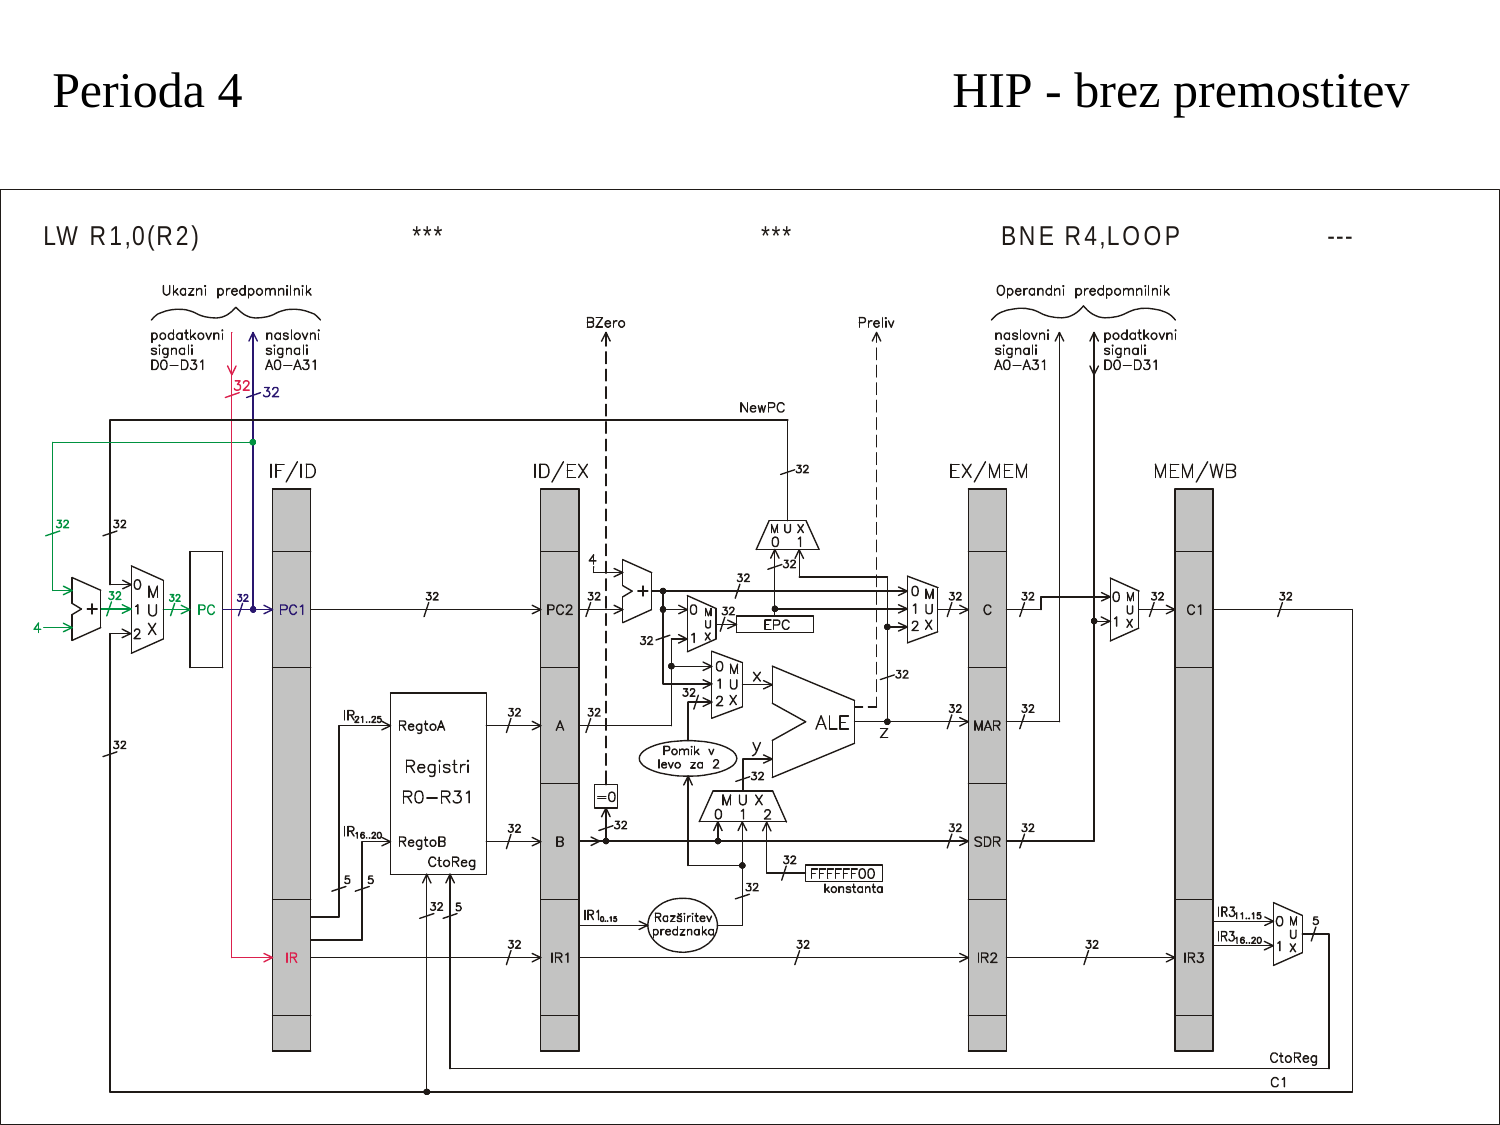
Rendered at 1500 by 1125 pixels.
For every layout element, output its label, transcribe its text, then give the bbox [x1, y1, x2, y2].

text_box Perioda 4 HIP - brez premostitev [37, 49, 1476, 126]
picture [0, 188, 1500, 1125]
